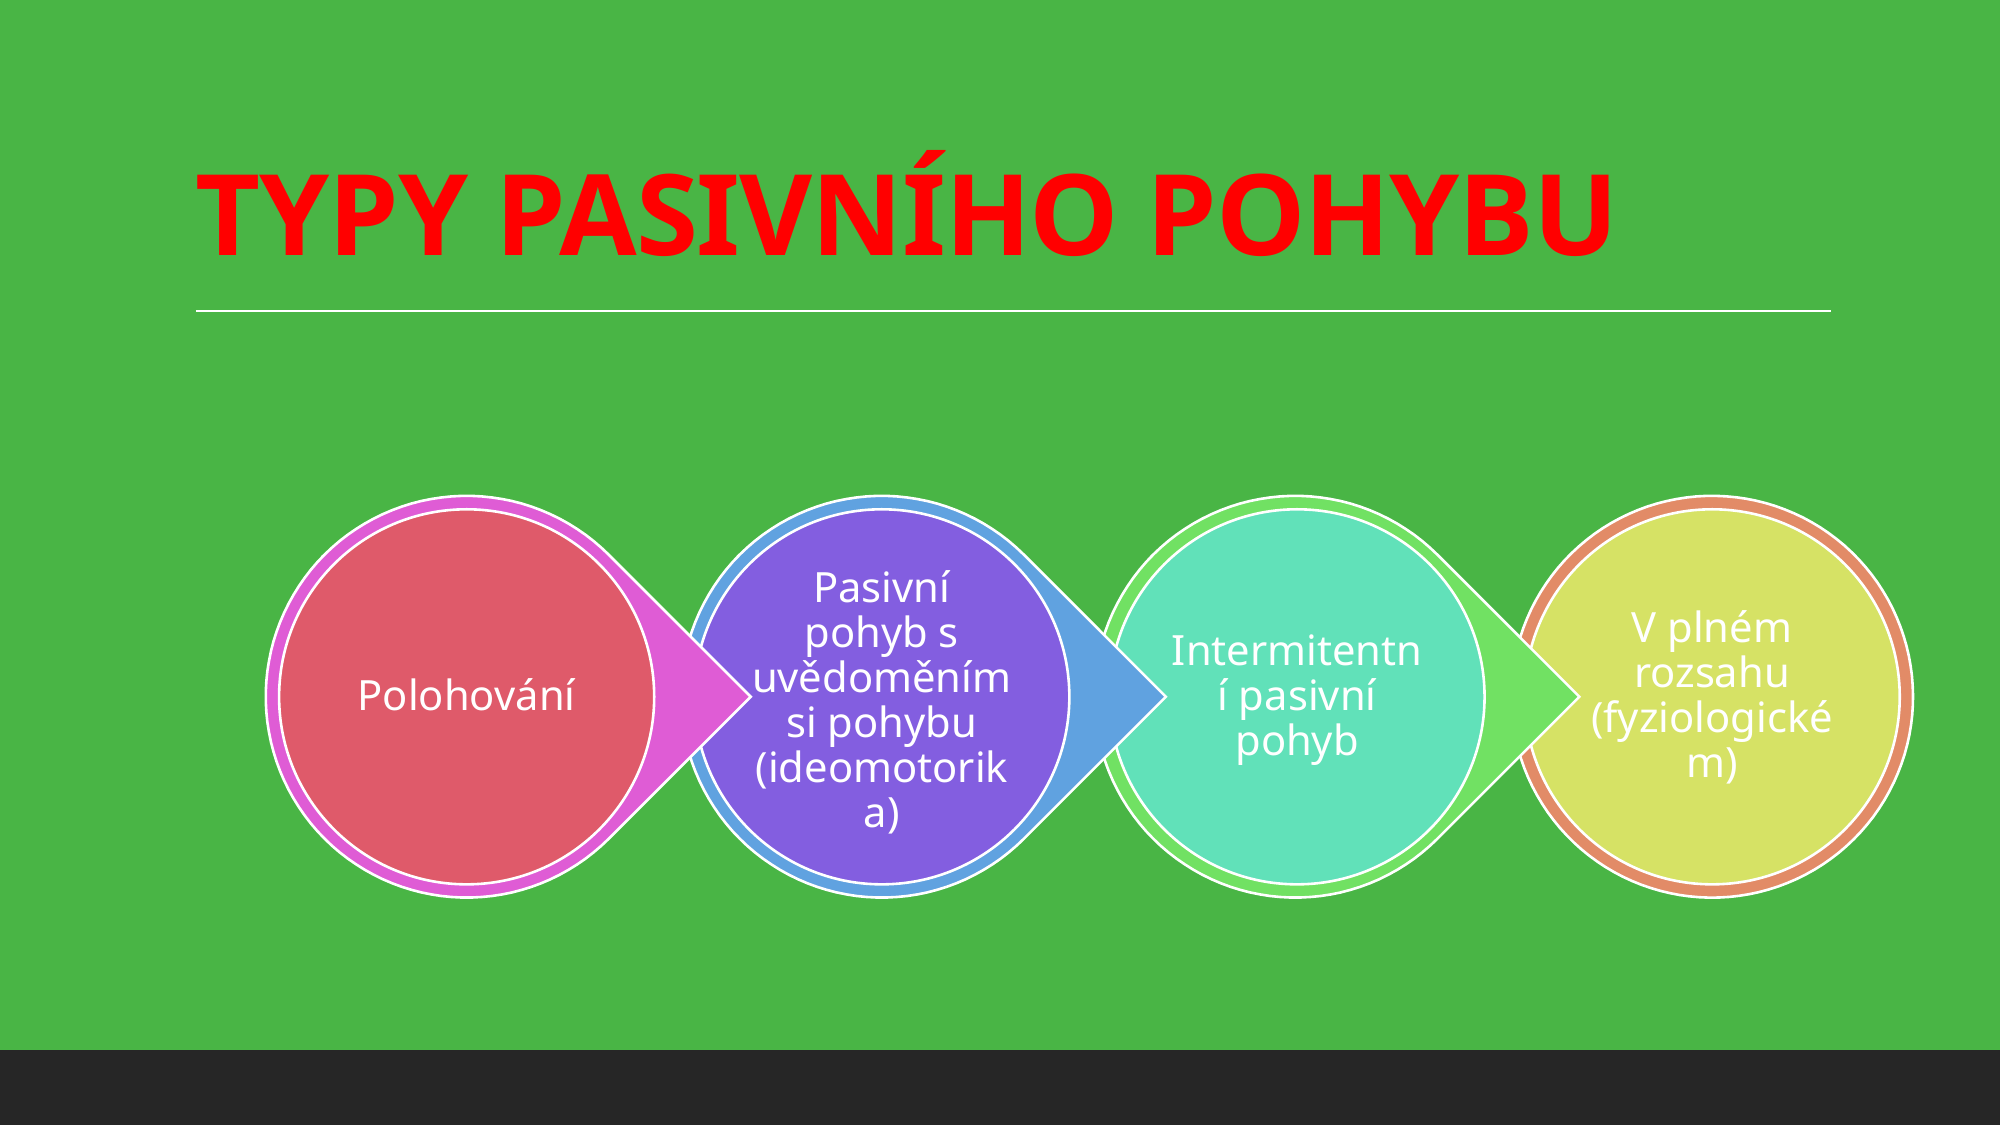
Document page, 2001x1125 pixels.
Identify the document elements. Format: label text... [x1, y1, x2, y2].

text_box [0, 0, 2000, 1125]
text_box Intermitentní pasivní pohyb [1116, 509, 1485, 885]
text_box Pasivní pohyb s uvědoměním si pohybu (ideomotorika) [701, 509, 1070, 885]
text_box V plném rozsahu (fyziologickém) [1531, 509, 1900, 885]
title TYPY PASIVNÍHO POHYBU [180, 47, 1831, 286]
text_box Polohování [279, 509, 655, 885]
